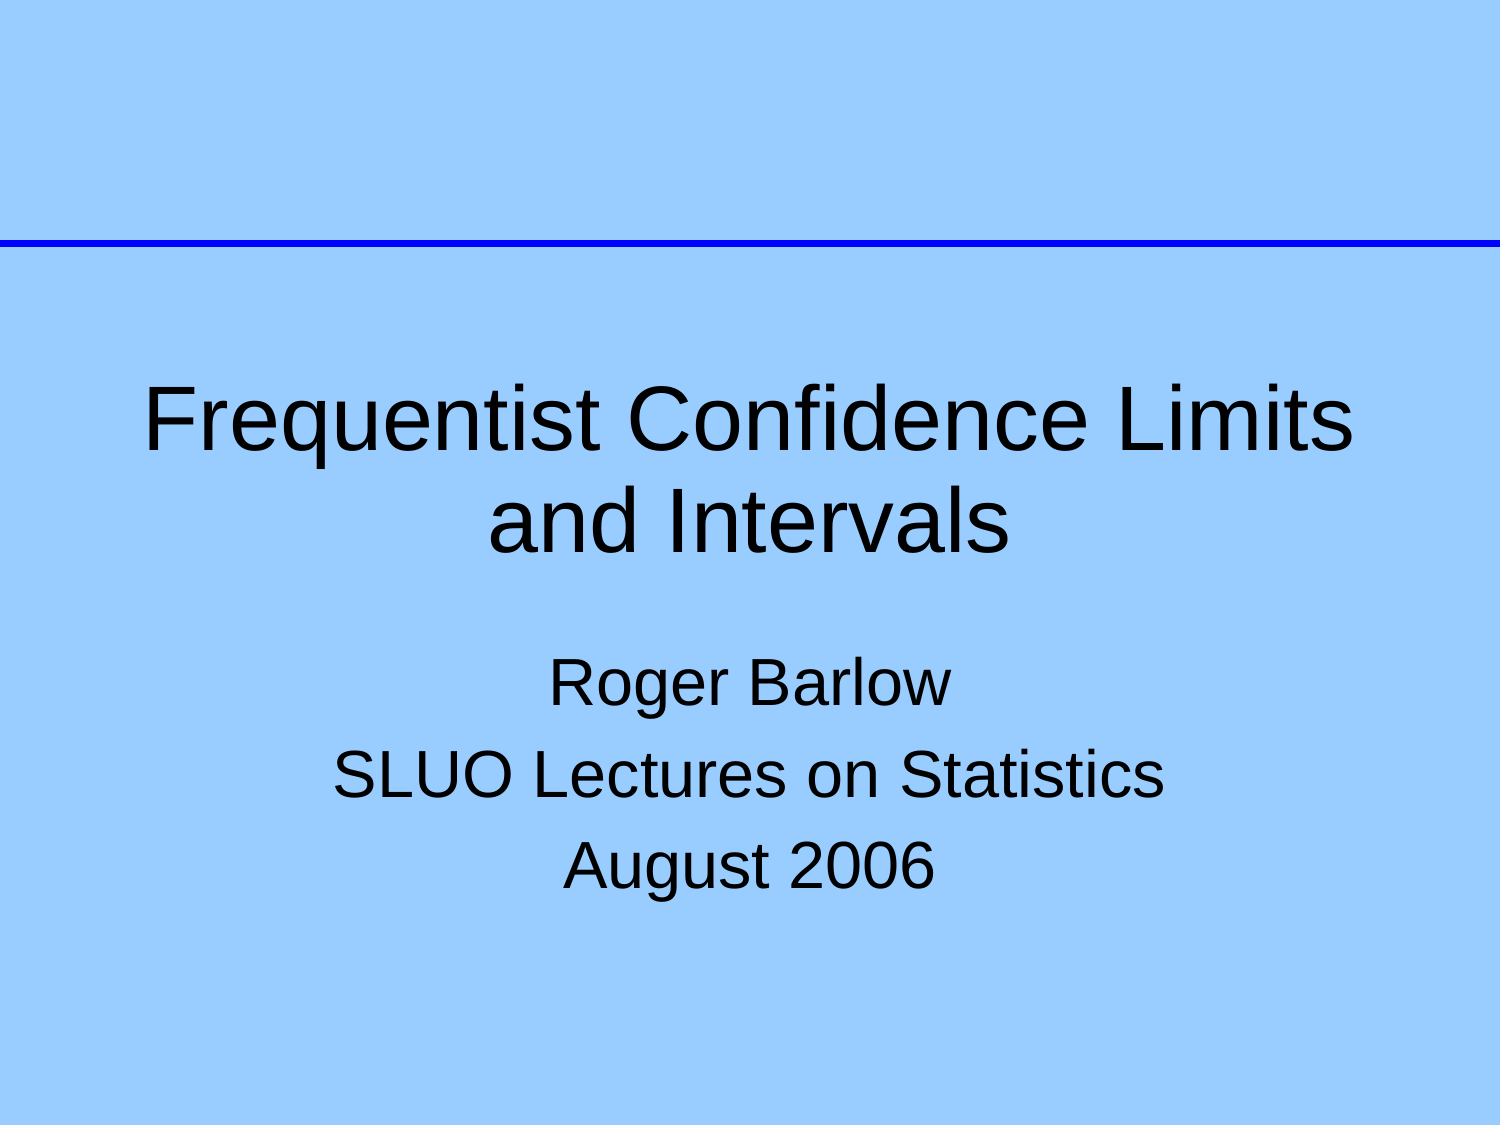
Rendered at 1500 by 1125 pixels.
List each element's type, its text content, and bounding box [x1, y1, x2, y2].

title Frequentist Confidence Limits and Intervals [112, 349, 1388, 591]
subtitle Roger Barlow SLUO Lectures on Statistics August 2006 [225, 637, 1276, 926]
